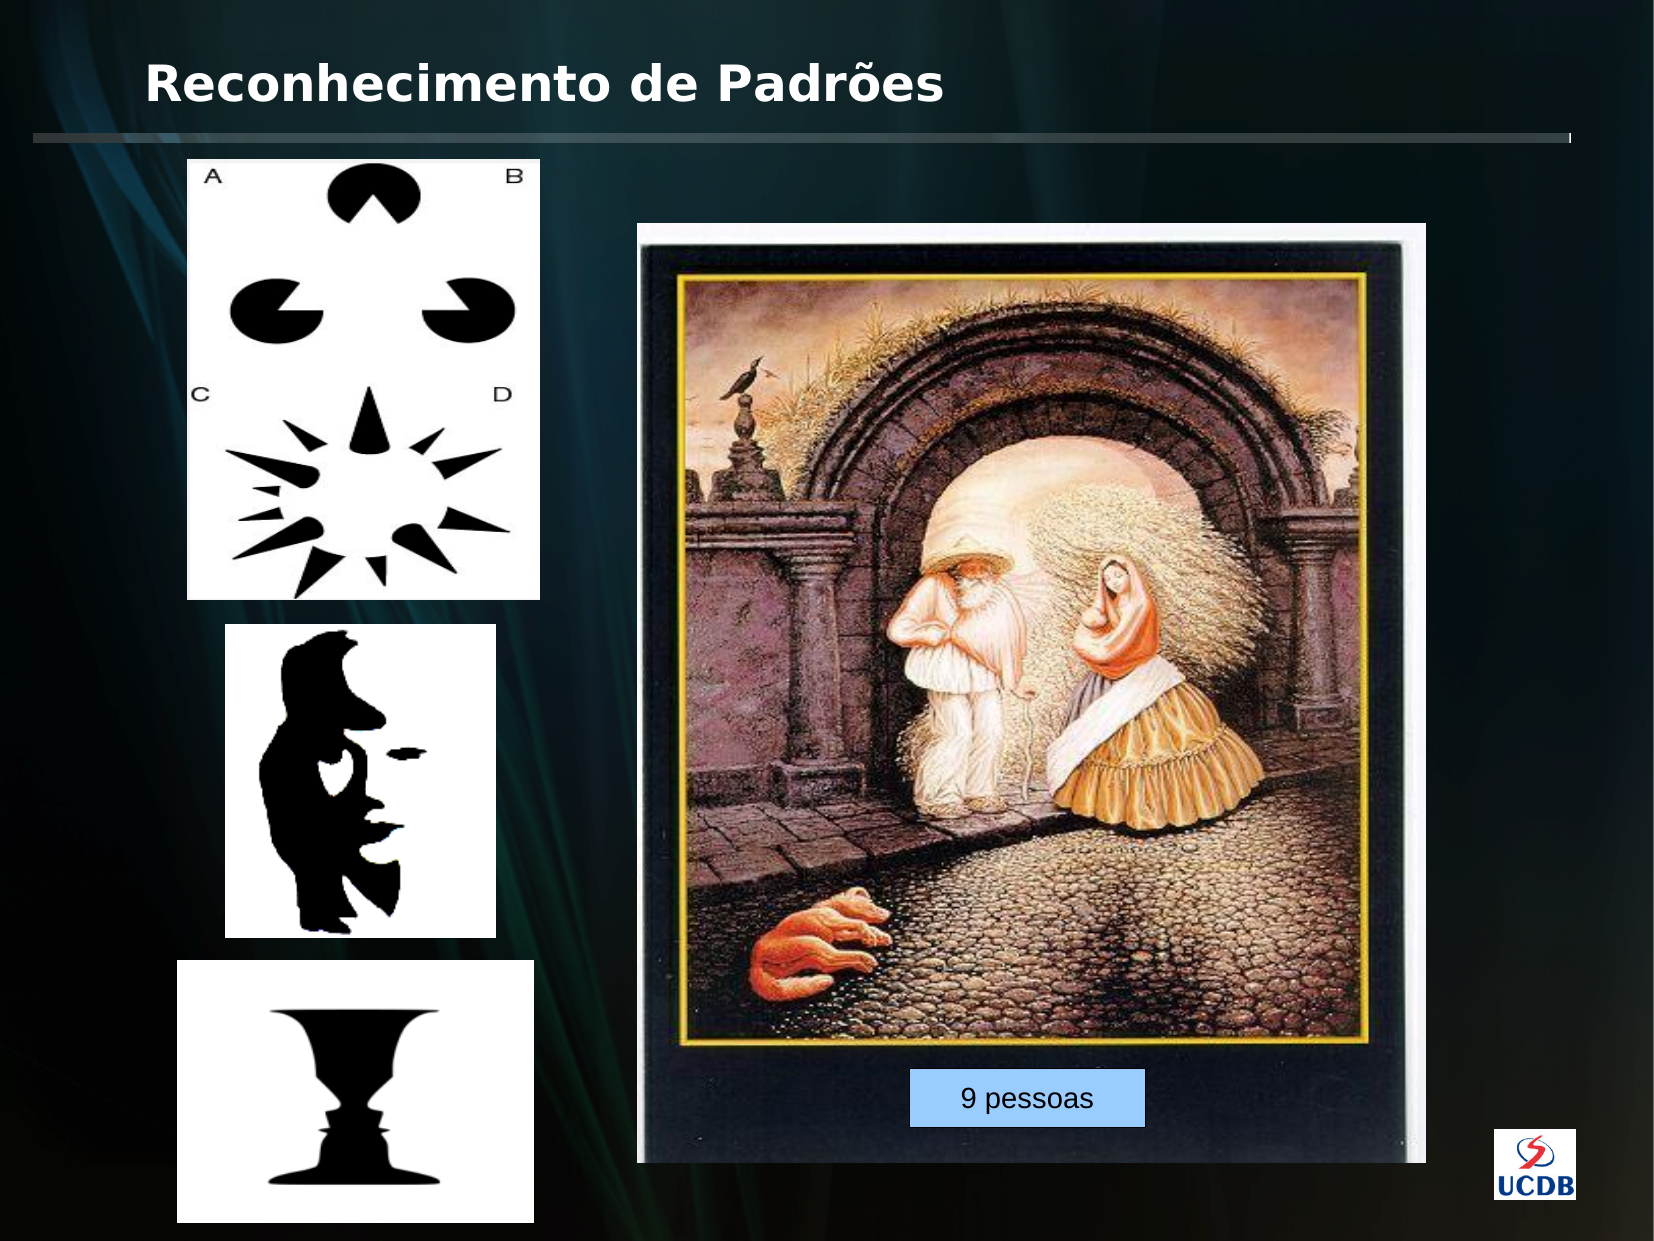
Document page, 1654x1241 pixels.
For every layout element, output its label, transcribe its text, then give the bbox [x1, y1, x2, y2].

text_box Reconhecimento de Padrões [129, 45, 887, 119]
text_box 9 pessoas [909, 1068, 1146, 1128]
picture [0, 0, 1654, 1241]
